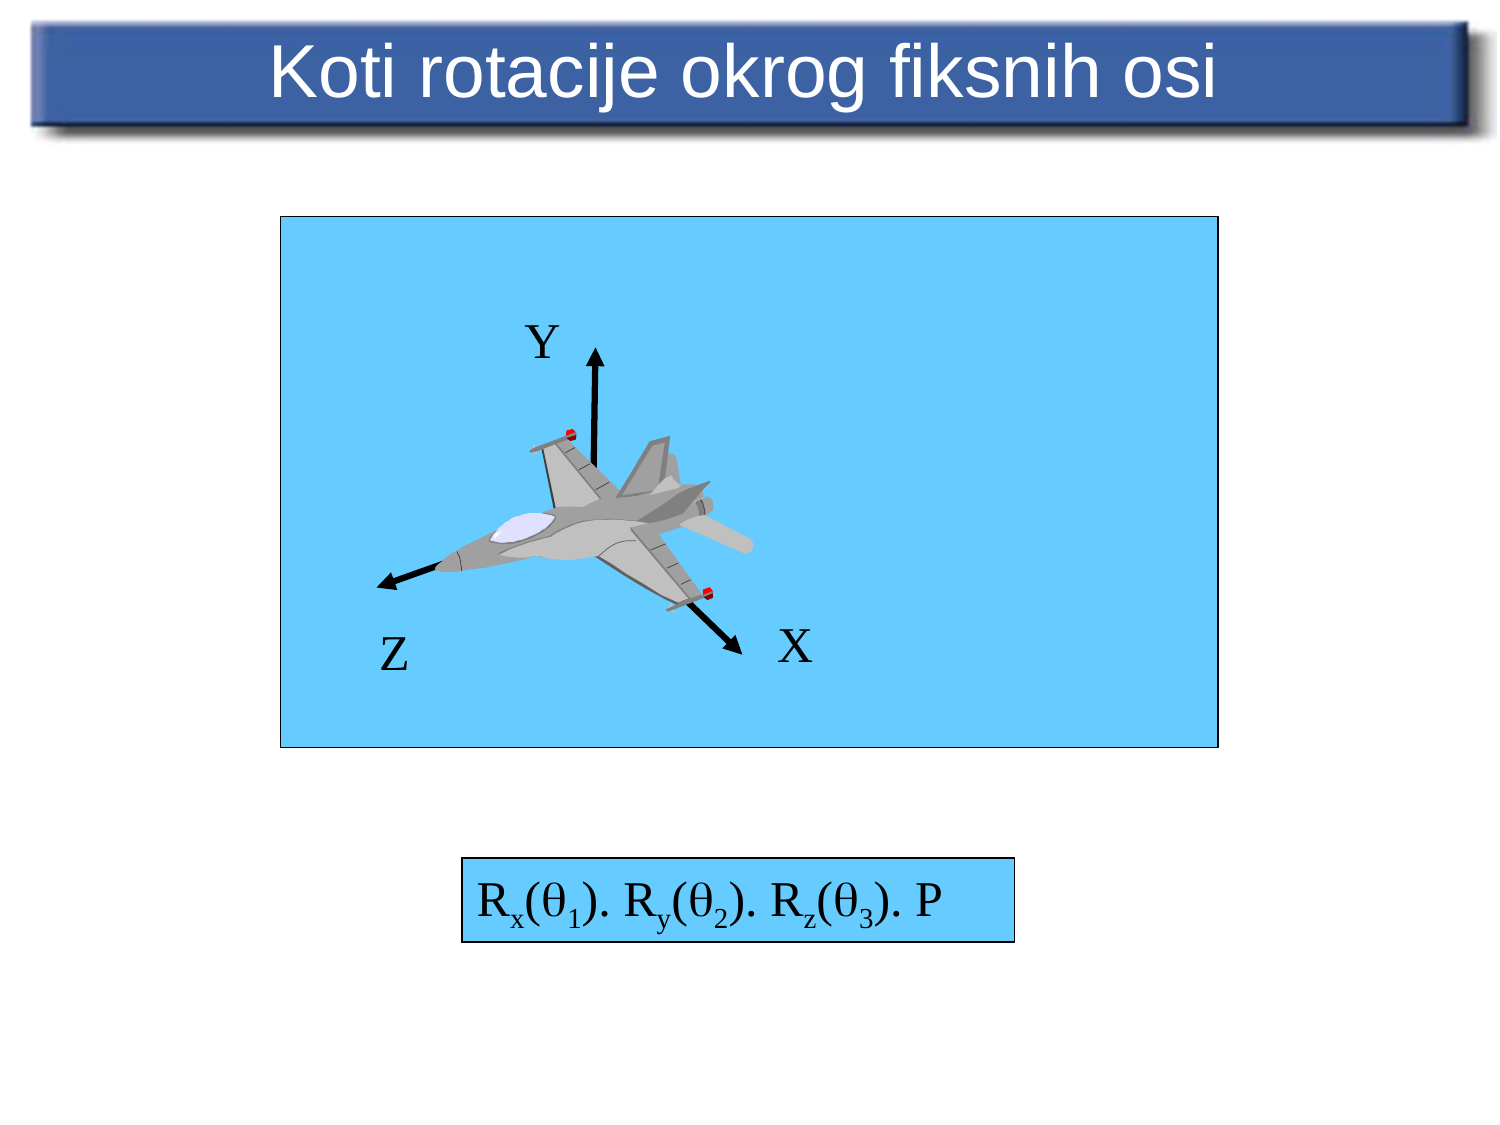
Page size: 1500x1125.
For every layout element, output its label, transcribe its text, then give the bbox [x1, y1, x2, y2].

text_box Rx(1). Ry(2). Rz(3). P [461, 858, 1015, 942]
text_box X [762, 604, 829, 681]
text_box Z [364, 612, 425, 688]
chart [434, 428, 755, 615]
picture [29, 18, 1497, 146]
text_box Koti rotacije okrog fiksnih osi [253, 15, 1235, 121]
text_box [280, 216, 1218, 748]
text_box Y [509, 301, 576, 377]
